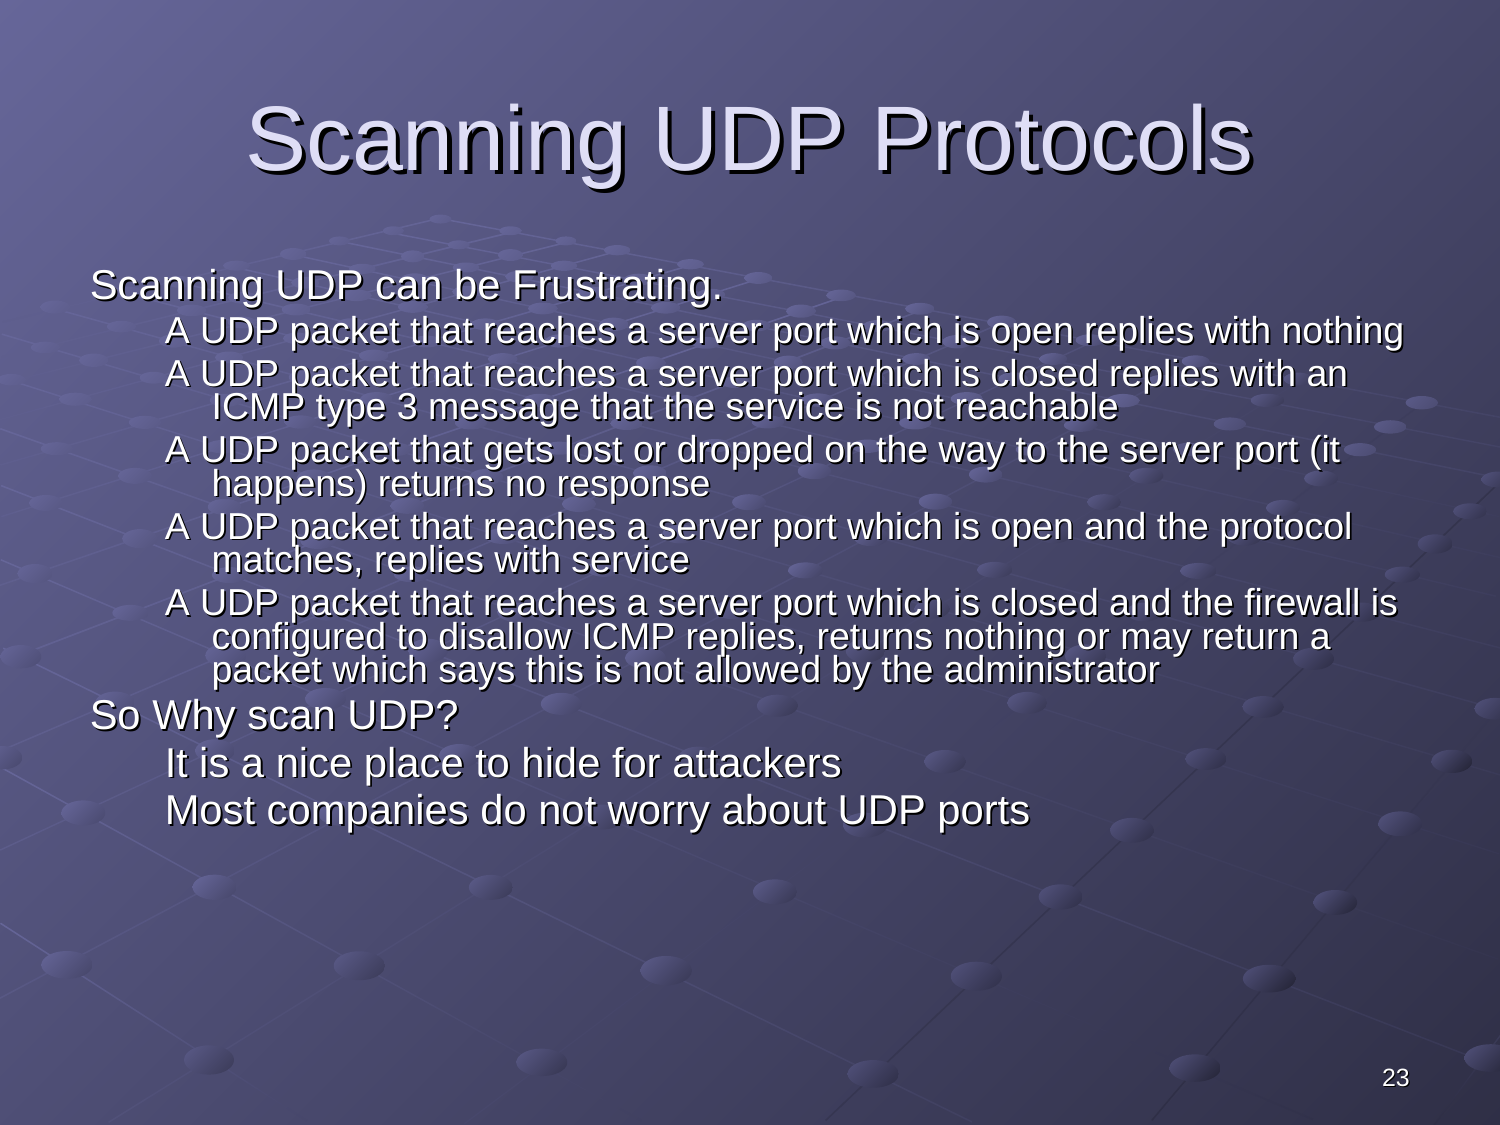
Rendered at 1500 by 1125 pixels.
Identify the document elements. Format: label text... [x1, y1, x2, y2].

title Scanning UDP Protocols [75, 45, 1426, 233]
list Scanning UDP can be Frustrating. A UDP packet that reaches a server port which is open replies with nothing A UDP packet that reaches a server port which is closed replies with an ICMP type 3 message that the service is not reachable A UDP packet that gets lost or dropped on the way to the server port (it happens) returns no response A UDP packet that reaches a server port which is open and the protocol matches, replies with service A UDP packet that reaches a server port which is closed and the firewall is configured to disallow ICMP replies, returns nothing or may return a packet which says this is not allowed by the administrator So Why scan UDP? It is a nice place to hide for attackers Most companies do not worry about UDP ports [75, 262, 1426, 1007]
